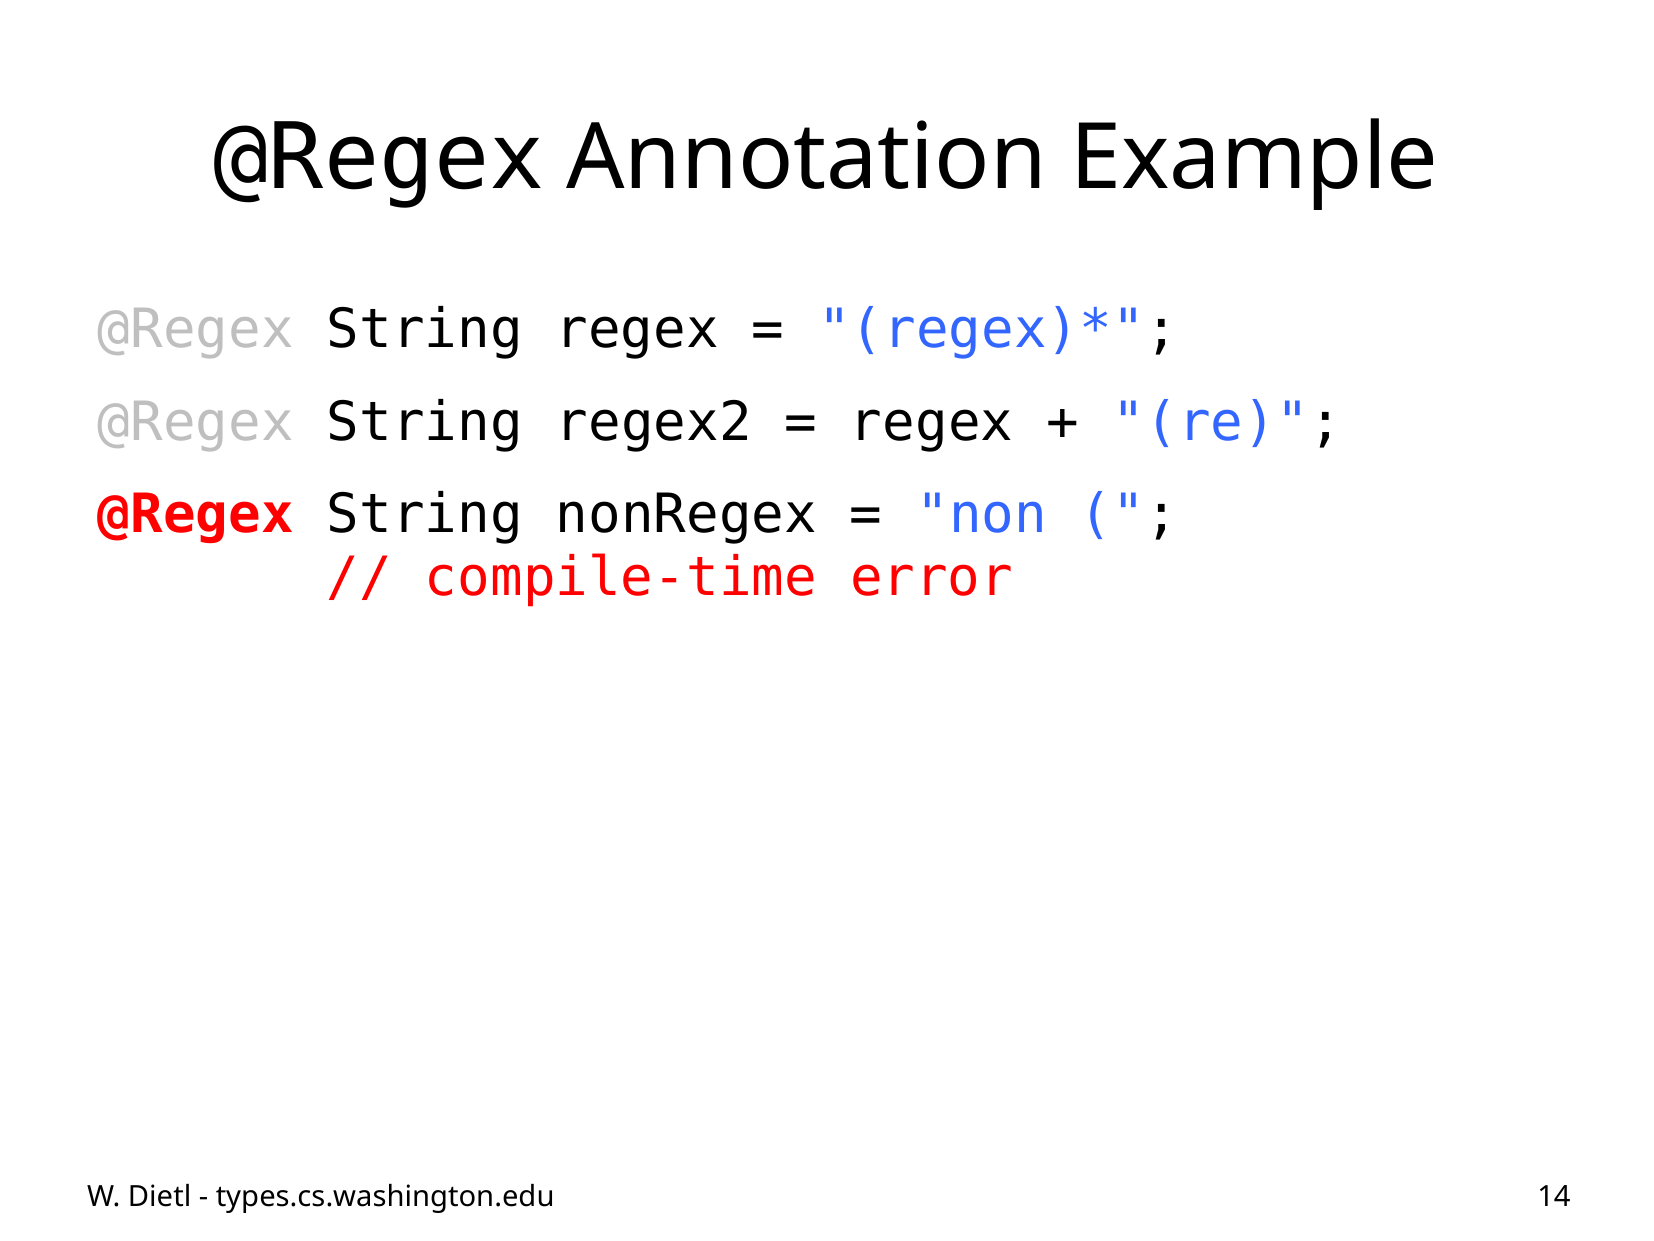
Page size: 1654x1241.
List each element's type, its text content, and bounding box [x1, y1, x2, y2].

title @Regex Annotation Example [82, 49, 1571, 257]
list @Regex String regex = "(regex)*"; @Regex String regex2 = regex + "(re)"; @Regex String nonRegex = "non ("; // compile-time error [82, 290, 1571, 1109]
